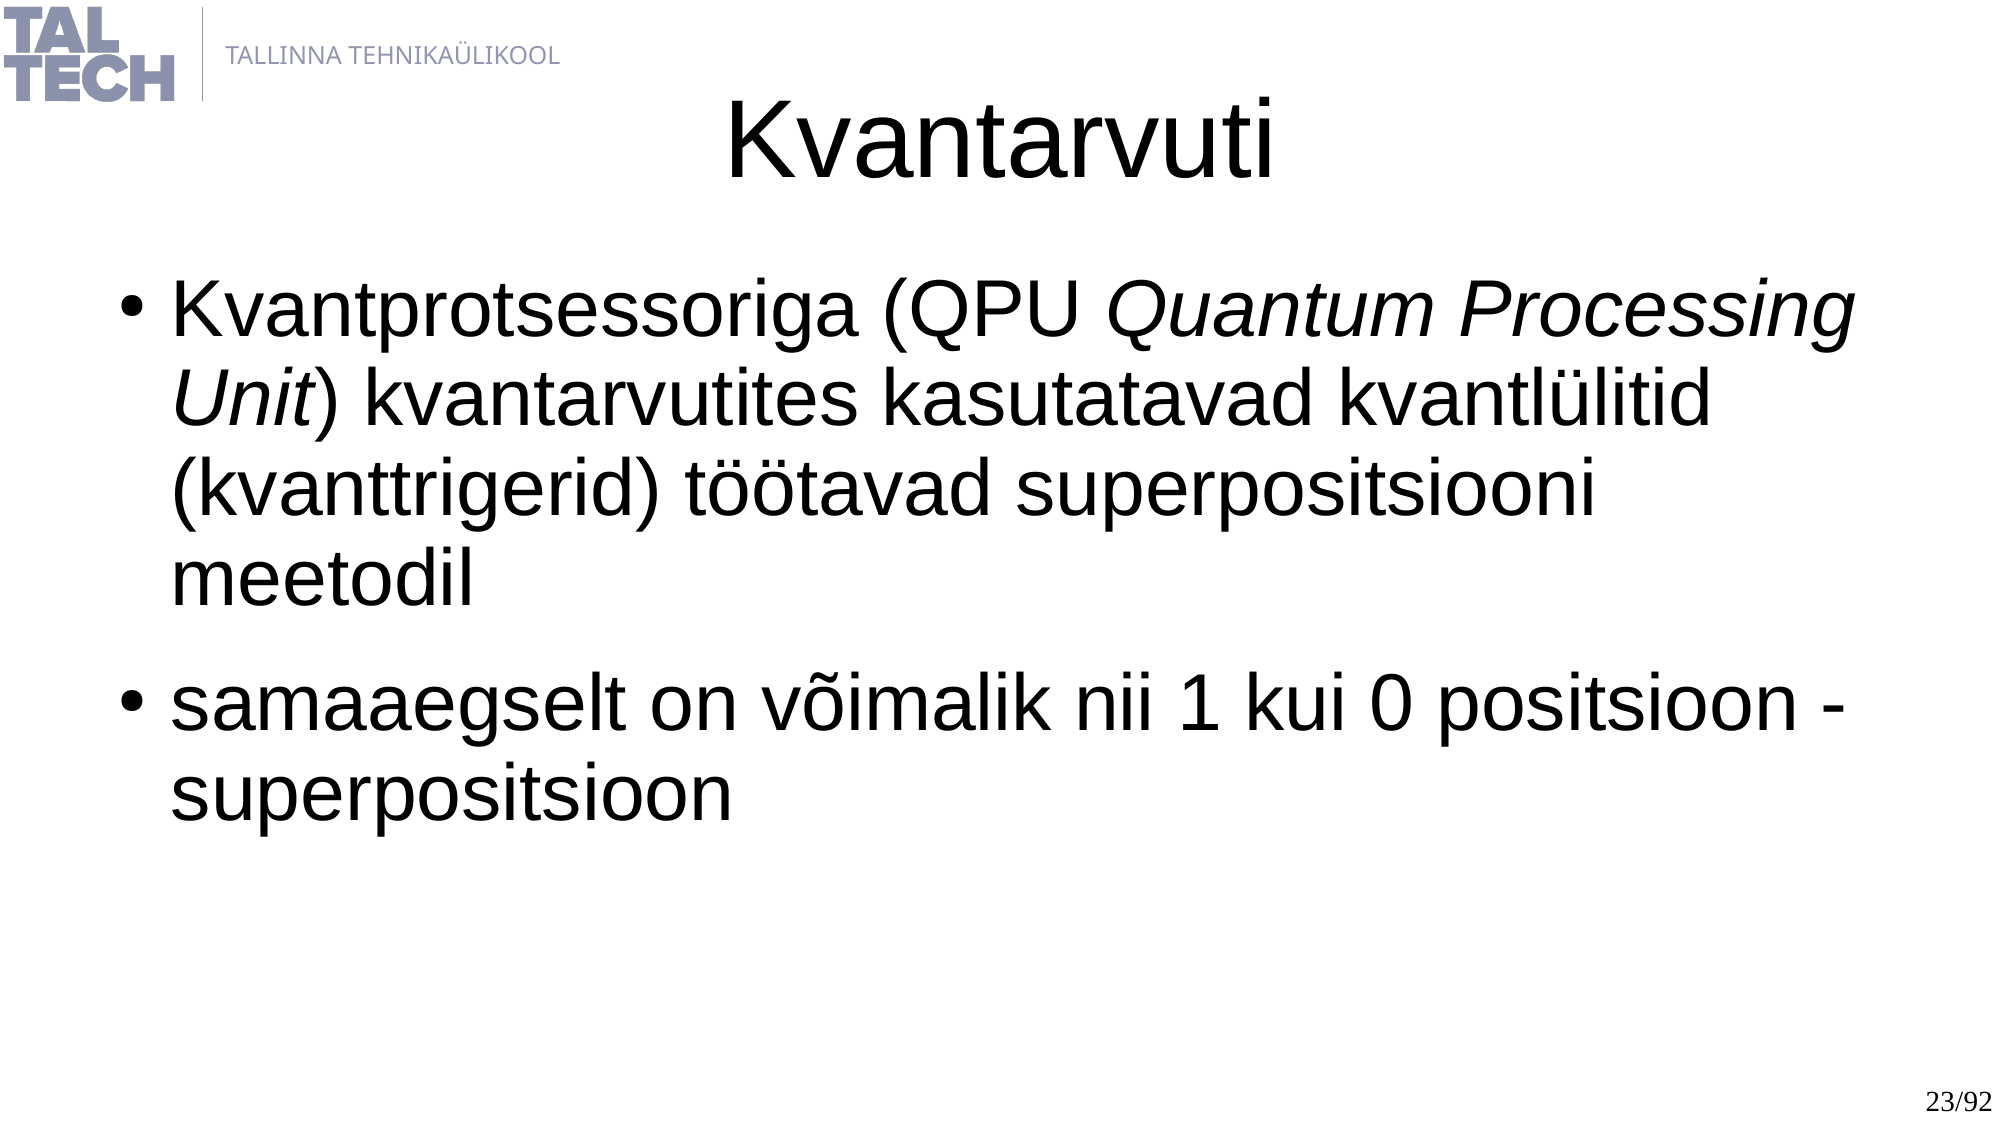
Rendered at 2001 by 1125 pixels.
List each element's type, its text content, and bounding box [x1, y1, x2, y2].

picture [0, 0, 178, 107]
title Kvantarvuti [99, 44, 1901, 233]
list Kvantprotsessoriga (QPU Quantum Processing Unit) kvantarvutites kasutatavad kvantlülitid (kvanttrigerid) töötavad superpositsiooni meetodil samaaegselt on võimalik nii 1 kui 0 positsioon - superpositsioon [99, 263, 1901, 916]
